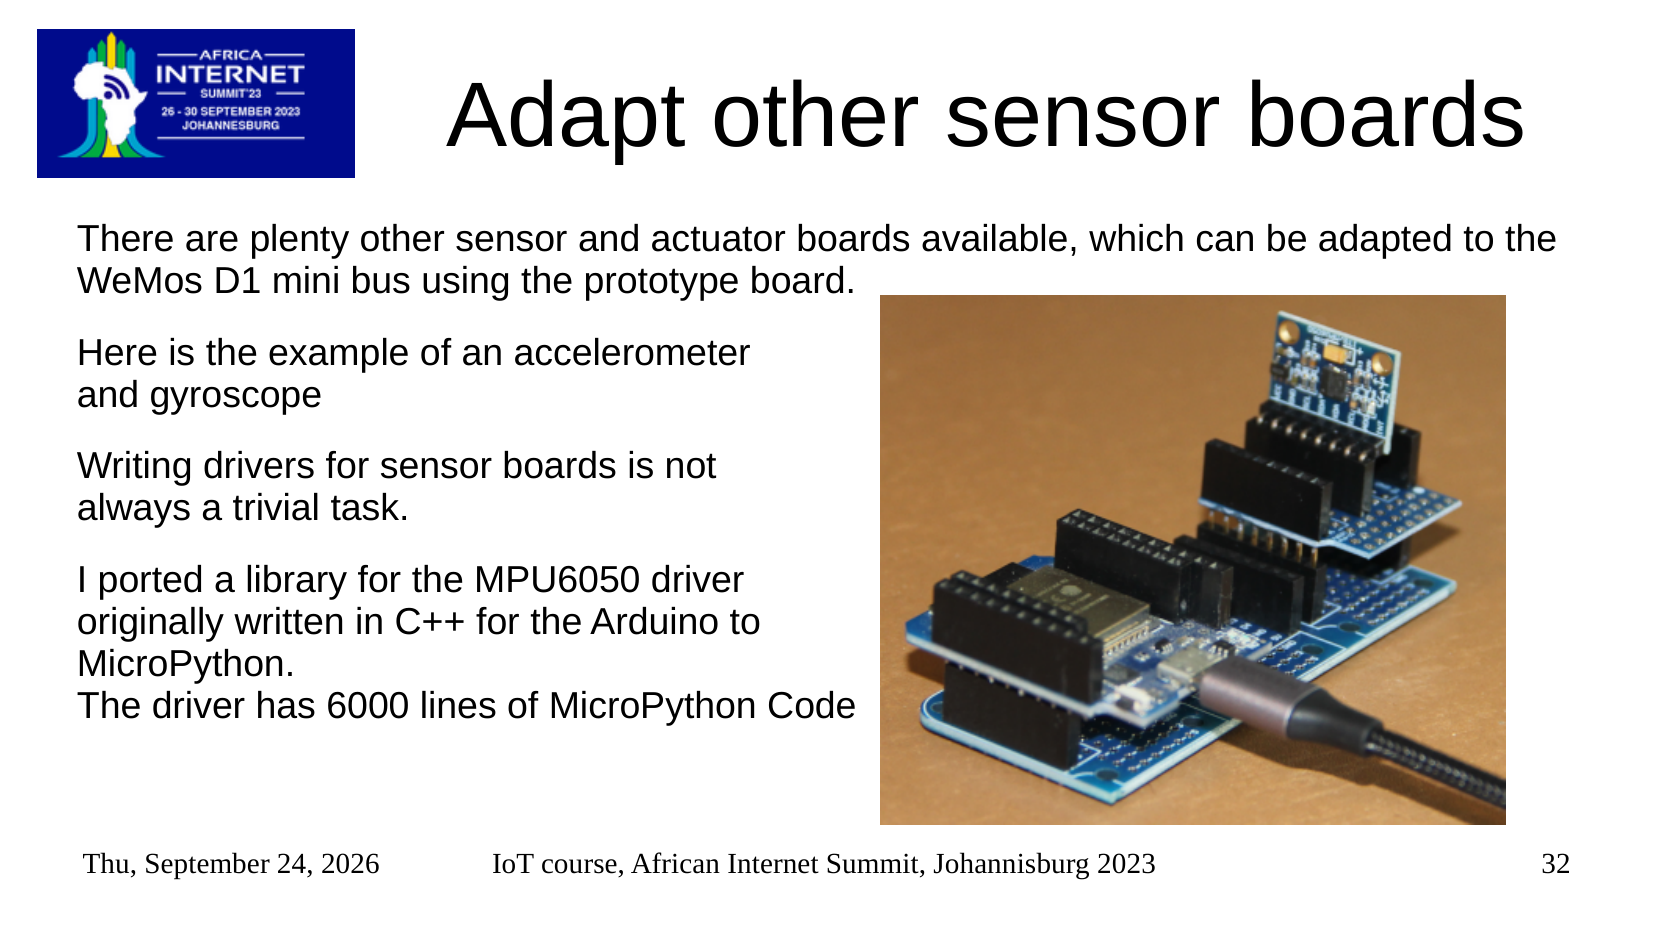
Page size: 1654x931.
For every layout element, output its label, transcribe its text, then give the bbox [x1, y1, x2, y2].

list There are plenty other sensor and actuator boards available, which can be adapted to the WeMos D1 mini bus using the prototype board. Here is the example of an accelerometer and gyroscope Writing drivers for sensor boards is not always a trivial task. I ported a library for the MPU6050 driver originally written in C++ for the Arduino to MicroPython. The driver has 6000 lines of MicroPython Code [76, 217, 1565, 758]
picture [37, 29, 355, 178]
title Adapt other sensor boards [403, 37, 1571, 193]
picture [880, 295, 1506, 825]
